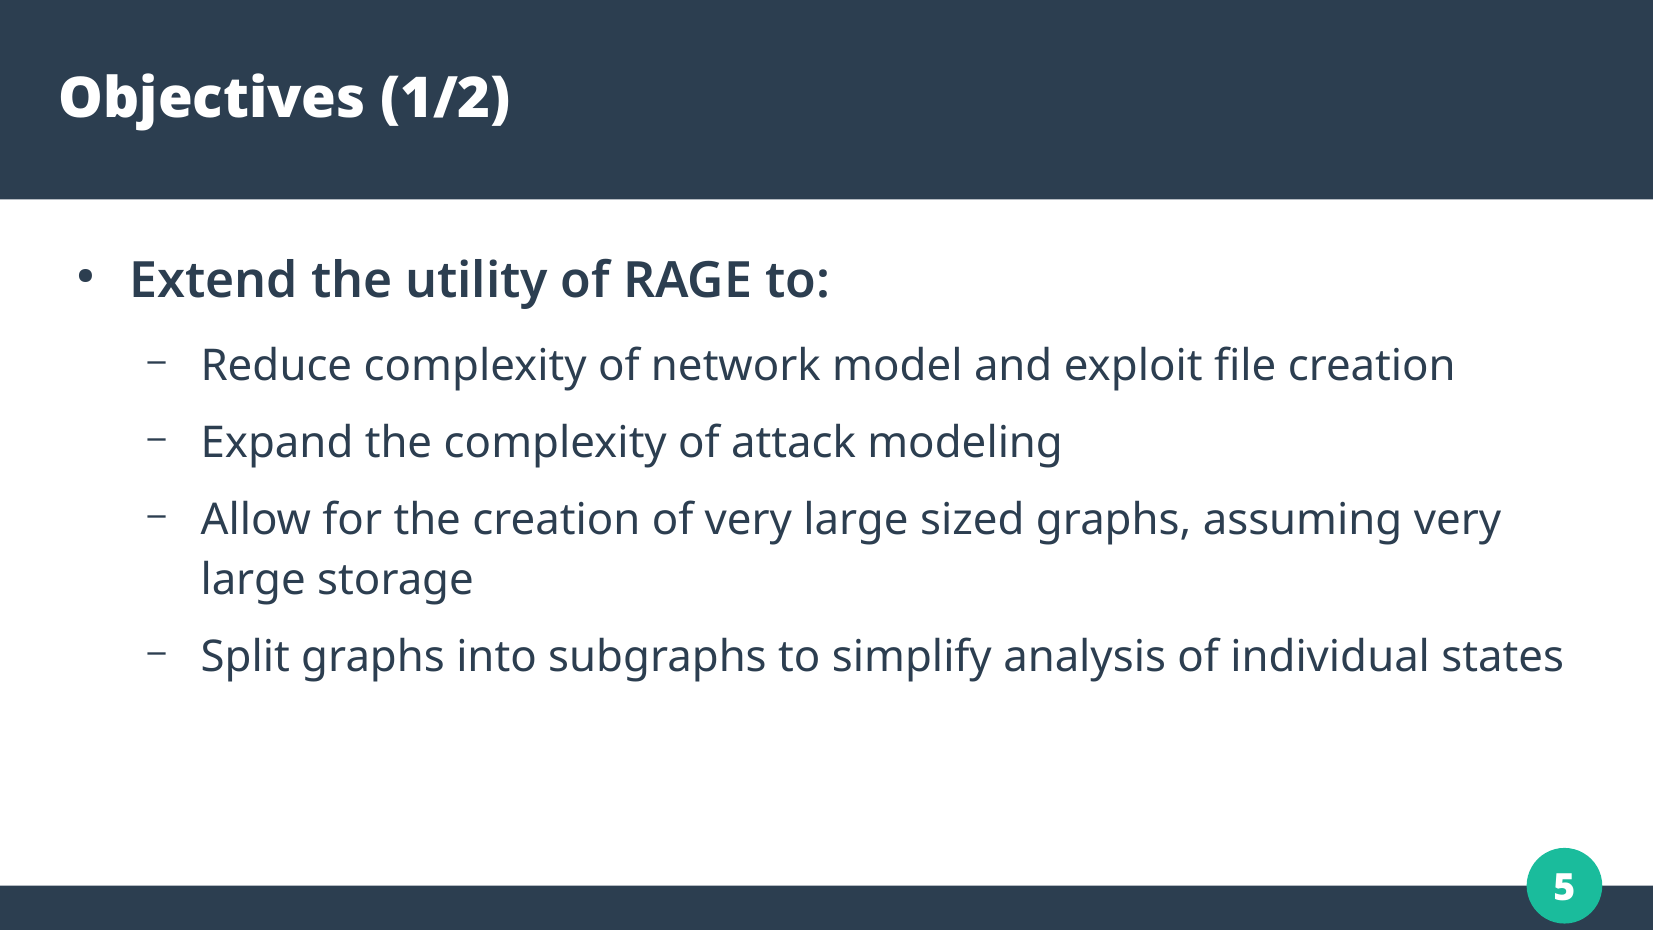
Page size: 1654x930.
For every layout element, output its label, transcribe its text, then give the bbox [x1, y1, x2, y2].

title Objectives (1/2) [58, 36, 1594, 156]
list Extend the utility of RAGE to: Reduce complexity of network model and exploit file creation Expand the complexity of attack modeling Allow for the creation of very large sized graphs, assuming very large storage Split graphs into subgraphs to simplify analysis of individual states [58, 243, 1594, 864]
